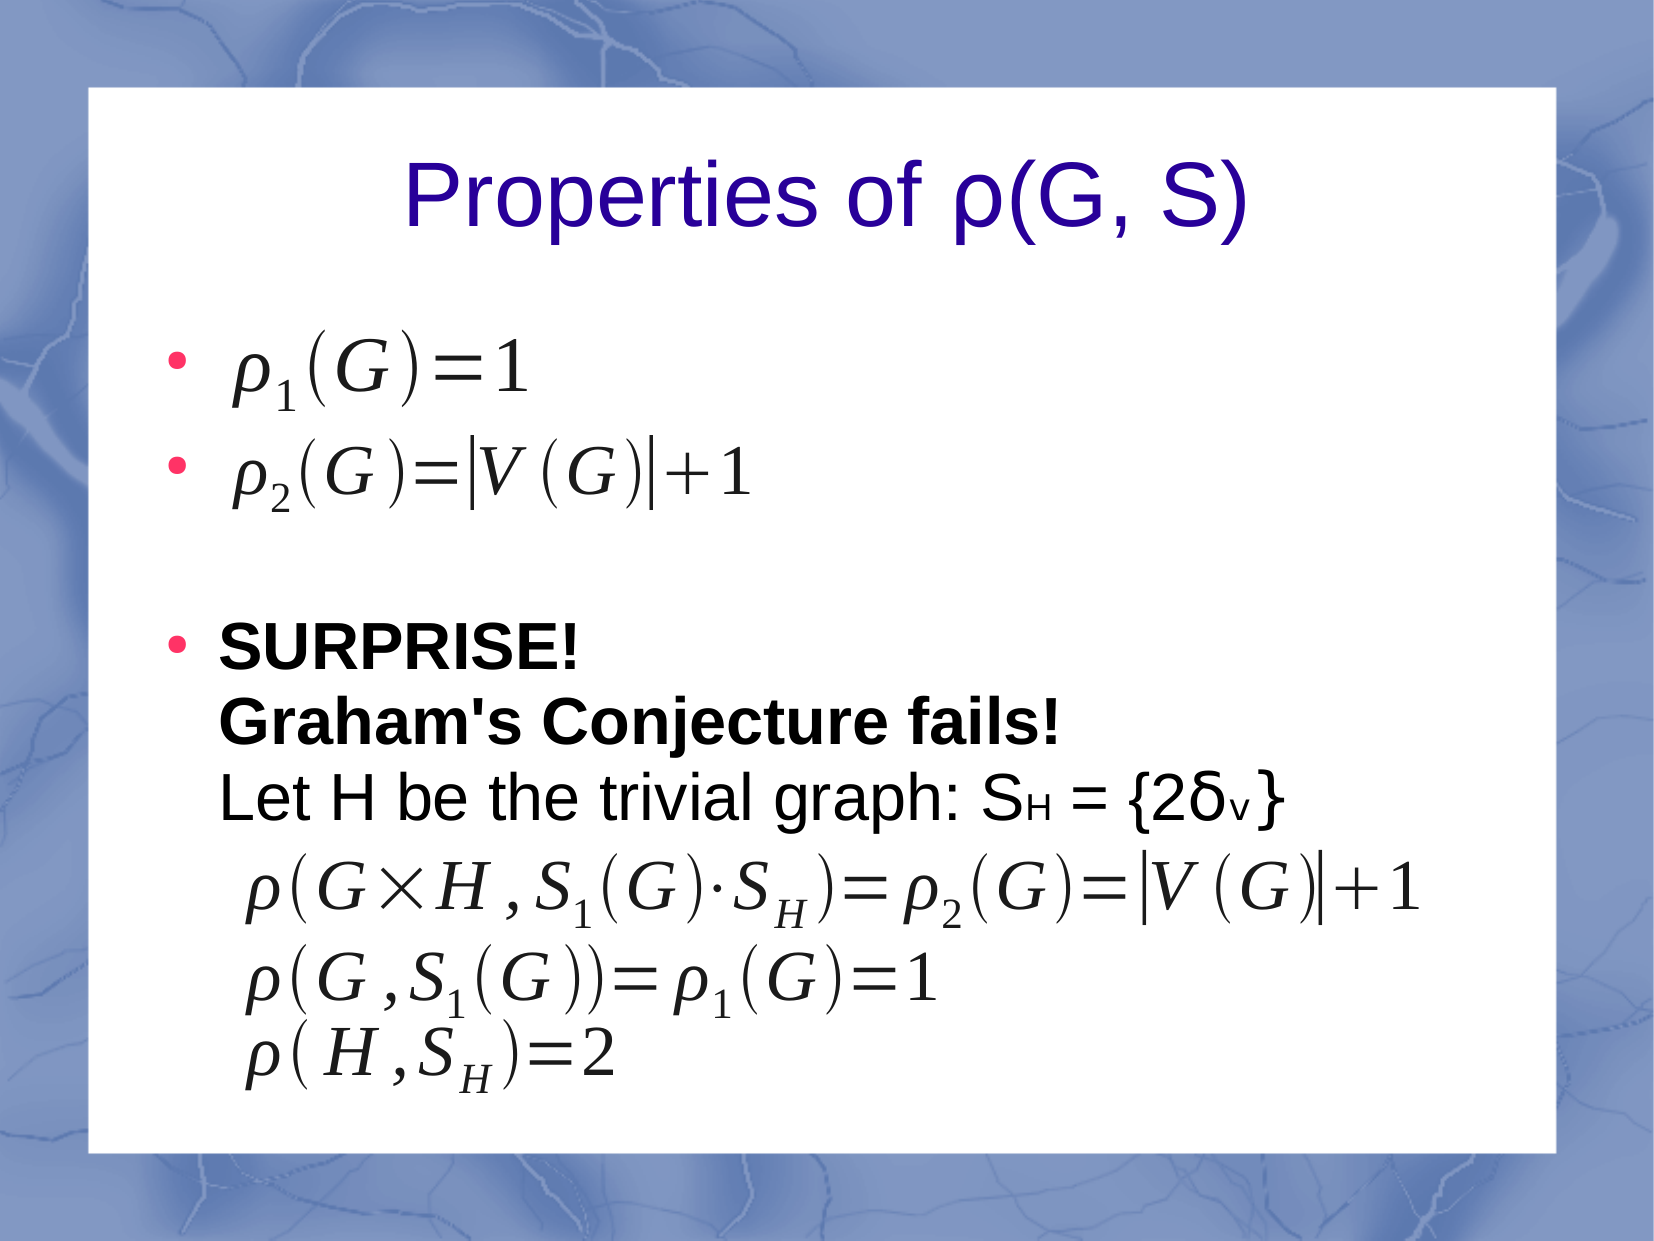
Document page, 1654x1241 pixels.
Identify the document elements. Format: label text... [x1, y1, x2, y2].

title Properties of ρ(G, S) [118, 98, 1536, 291]
chart [210, 322, 549, 422]
chart [225, 847, 1443, 1103]
list SURPRISE! Graham's Conjecture fails! Let H be the trivial graph: SH = {2δv} [147, 325, 1506, 1130]
picture [0, 0, 1654, 1241]
chart [211, 431, 770, 522]
